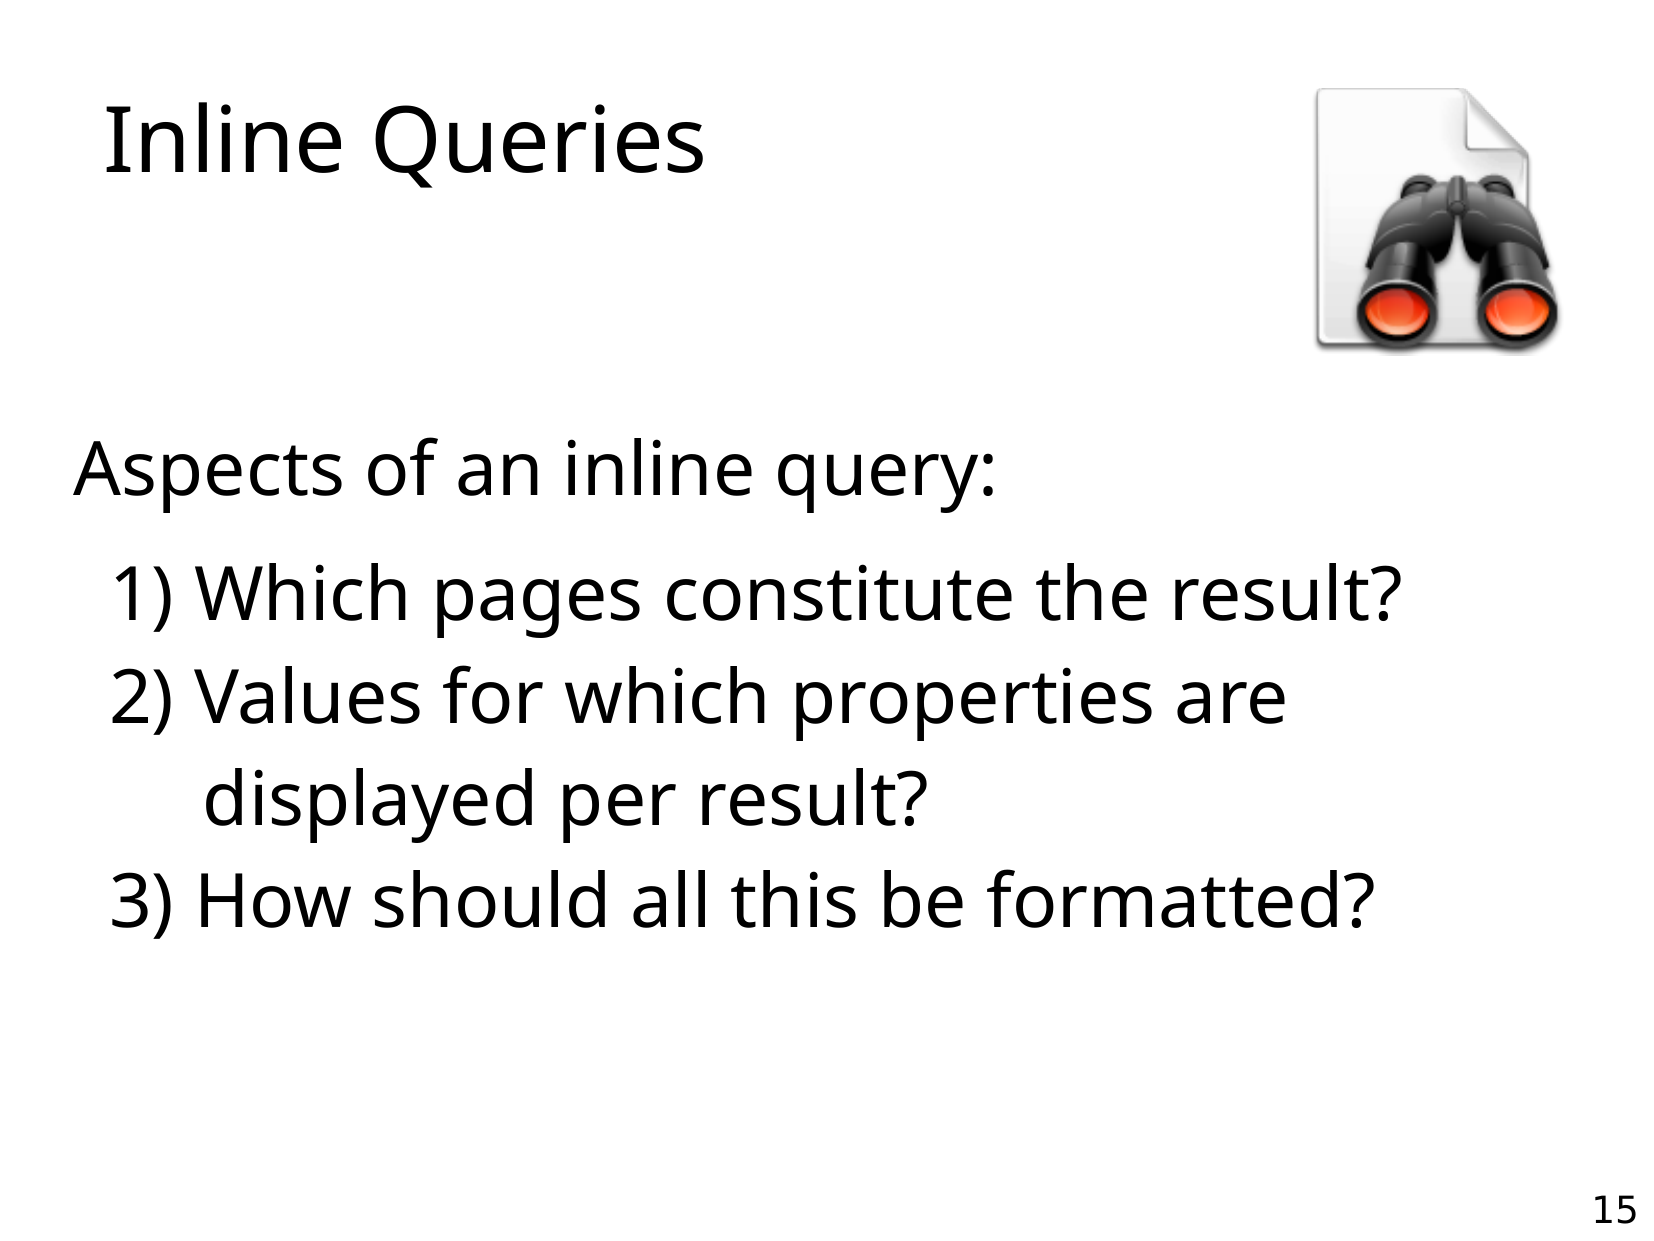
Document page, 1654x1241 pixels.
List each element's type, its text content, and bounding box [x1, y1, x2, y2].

text_box 15 [1535, 1181, 1654, 1241]
text_box Aspects of an inline query: Which pages constitute the result? Values for which properties are displayed per result? How should all this be formatted? [59, 407, 1625, 883]
picture [1299, 88, 1566, 356]
text_box Inline Queries [88, 67, 1595, 189]
